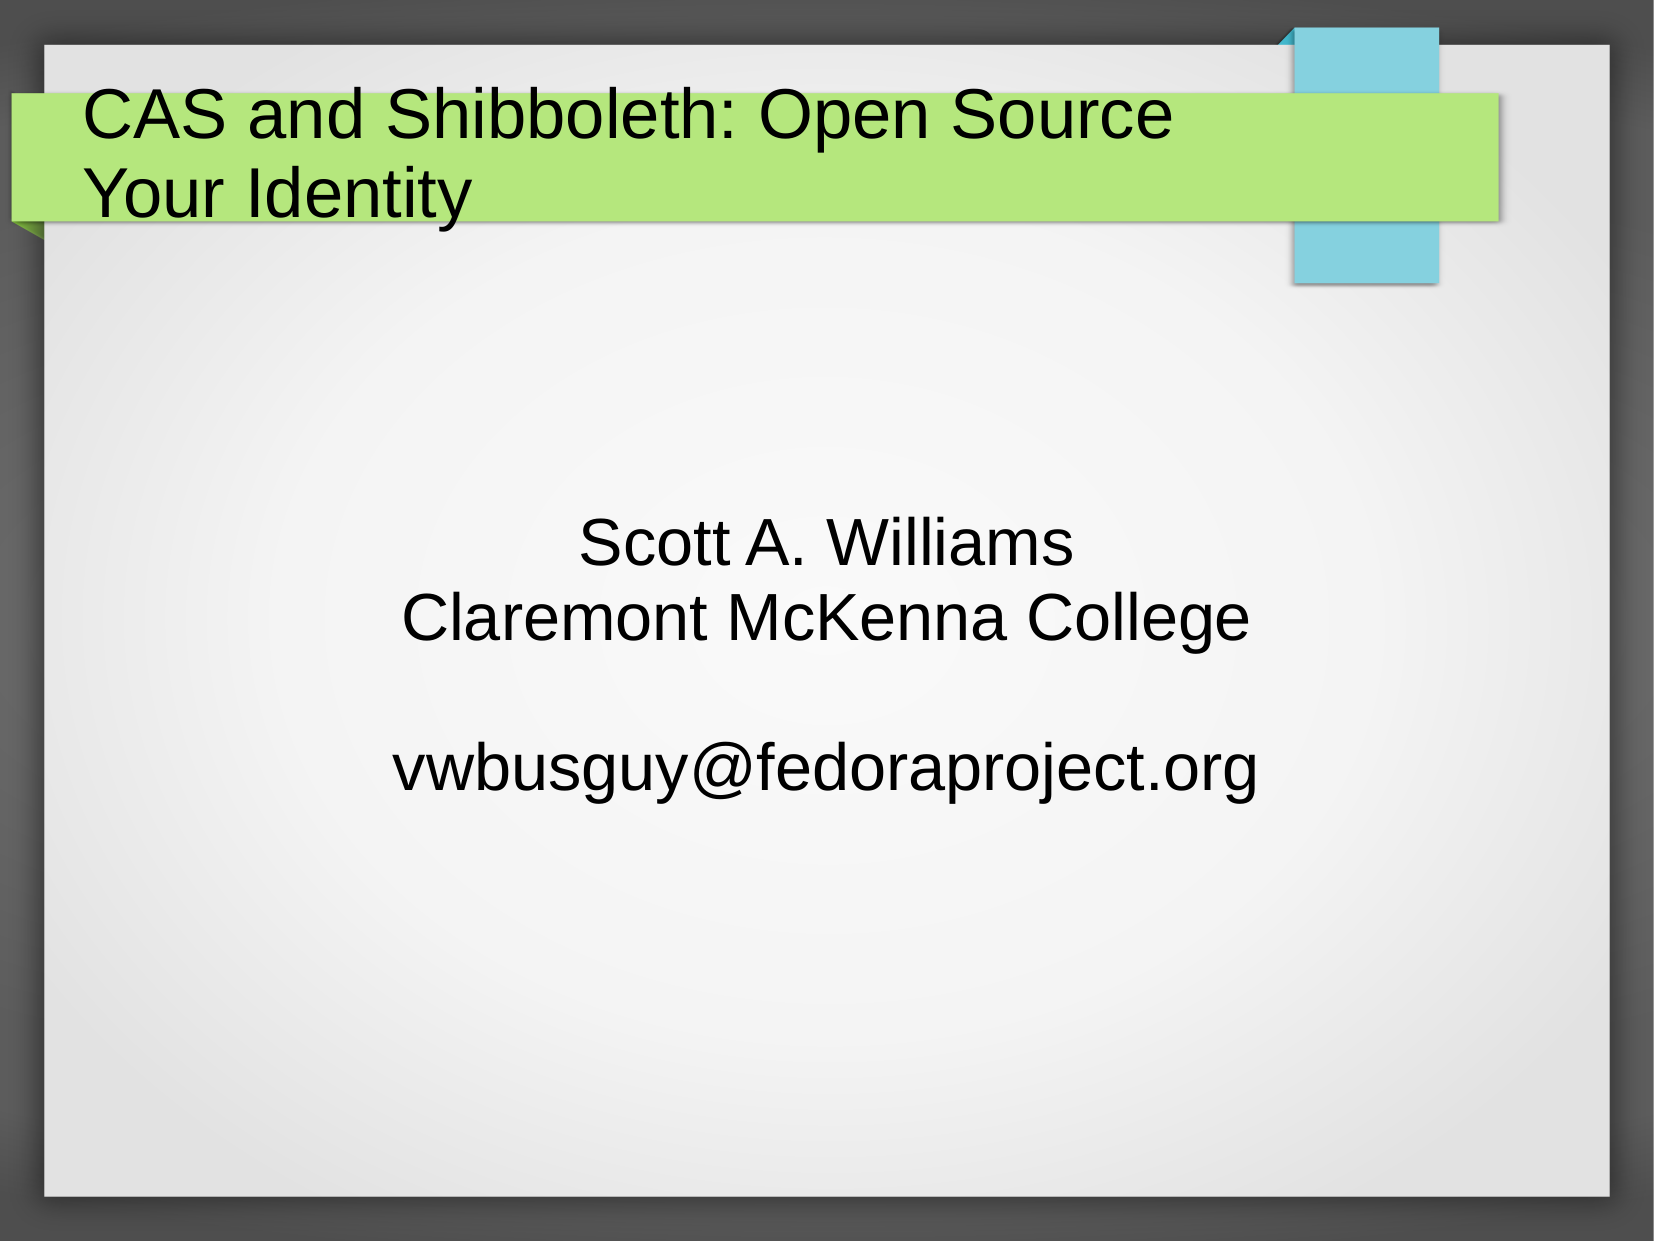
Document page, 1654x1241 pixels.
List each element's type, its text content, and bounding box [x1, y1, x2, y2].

subtitle Scott A. Williams Claremont McKenna College vwbusguy@fedoraproject.org [82, 295, 1571, 1015]
picture [0, 0, 1654, 1241]
title CAS and Shibboleth: Open Source Your Identity [82, 74, 1264, 233]
